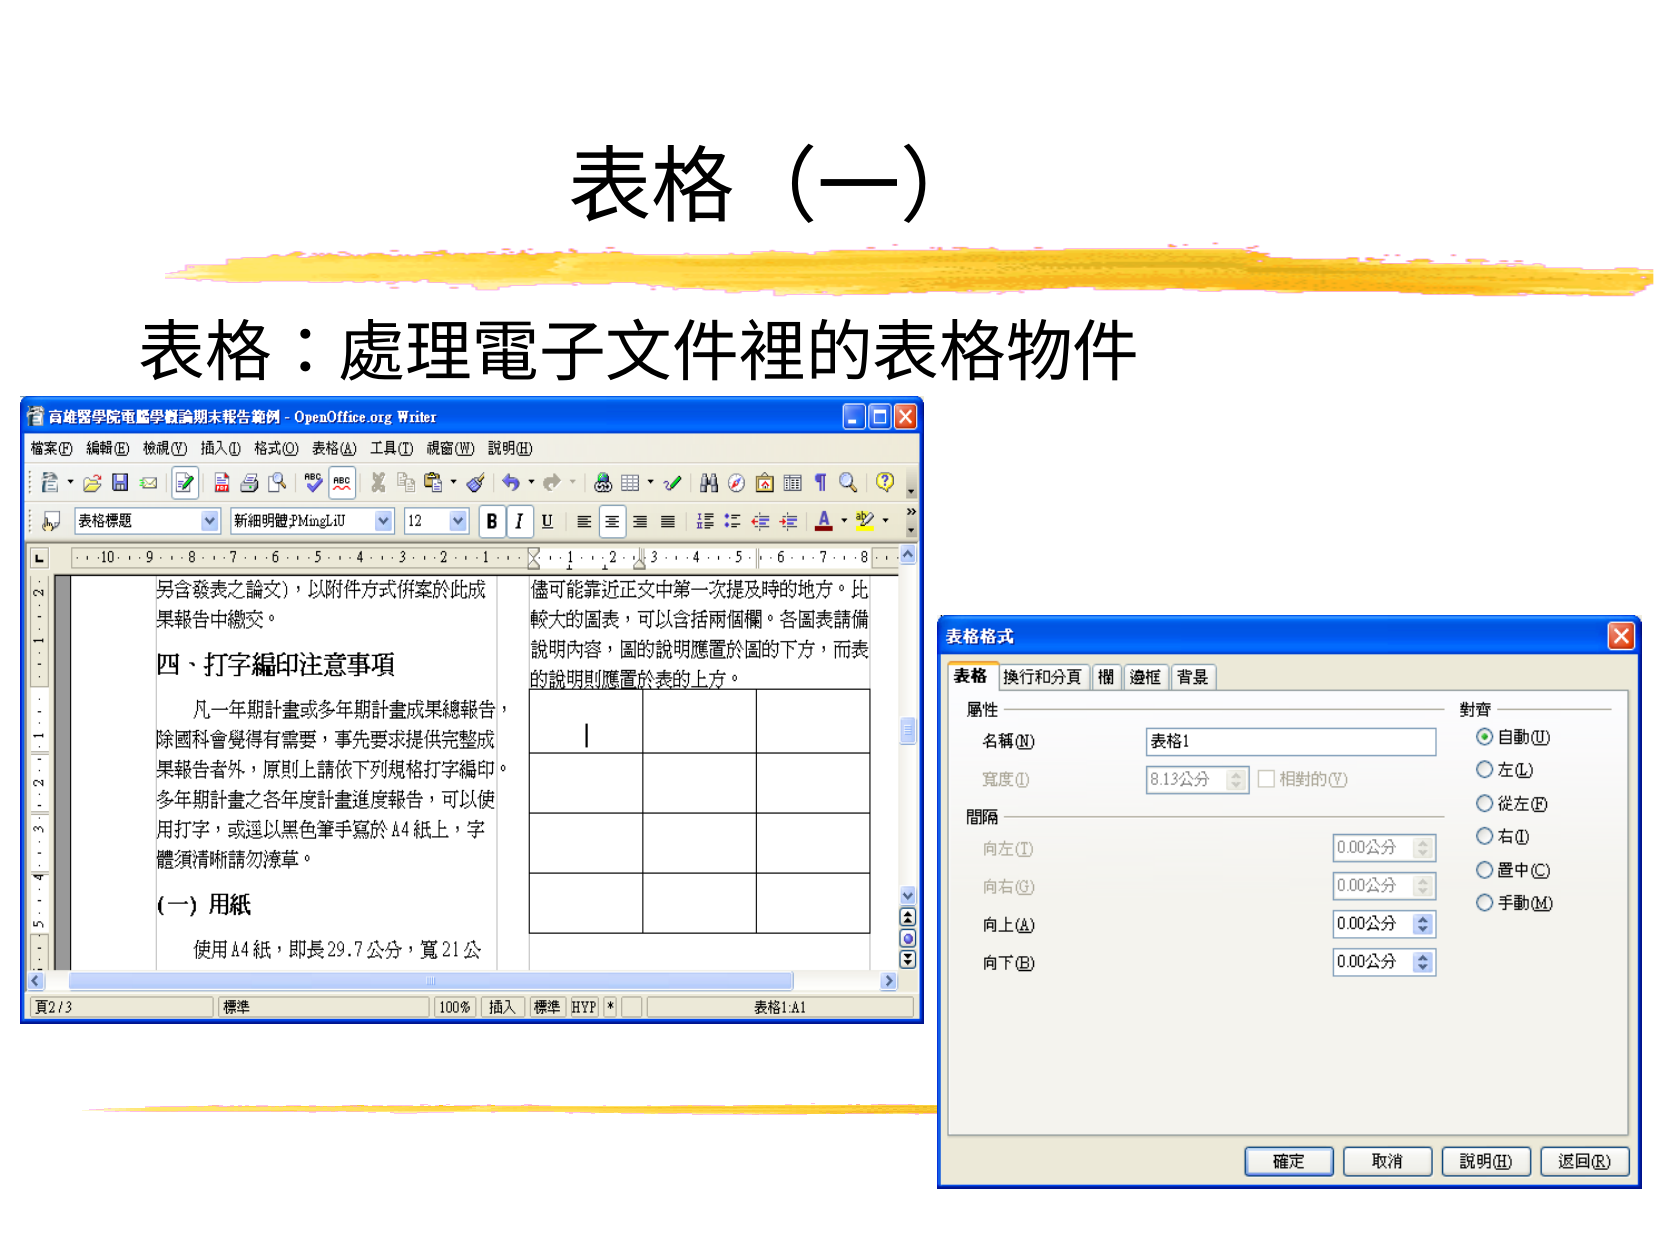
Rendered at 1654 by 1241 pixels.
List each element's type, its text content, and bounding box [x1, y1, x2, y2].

title 表格（一） [73, 41, 1479, 249]
list 表格：處理電子文件裡的表格物件 [124, 289, 1530, 1034]
picture [20, 396, 924, 1024]
picture [82, 615, 1642, 1189]
picture [165, 237, 1654, 308]
